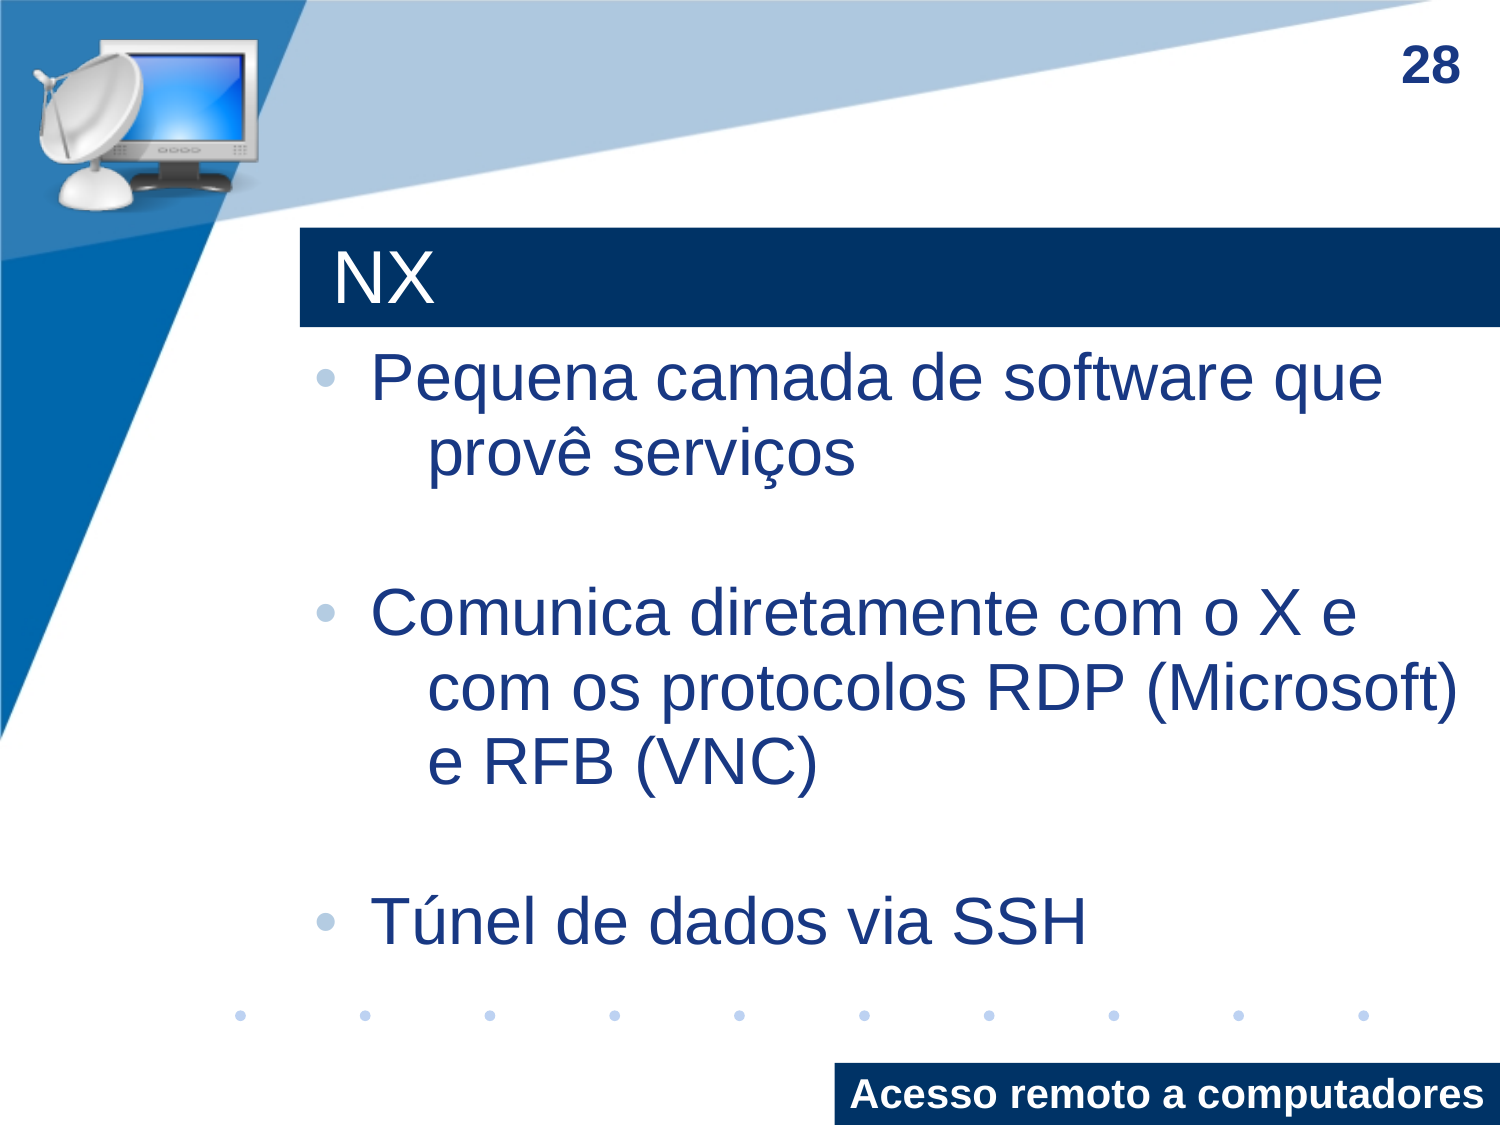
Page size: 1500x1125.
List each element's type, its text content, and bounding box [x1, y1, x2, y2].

list Pequena camada de software que provê serviços Comunica diretamente com o X e com os protocolos RDP (Microsoft) e RFB (VNC) Túnel de dados via SSH [299, 332, 1477, 995]
picture [0, 0, 1500, 842]
title NX [299, 227, 1500, 328]
